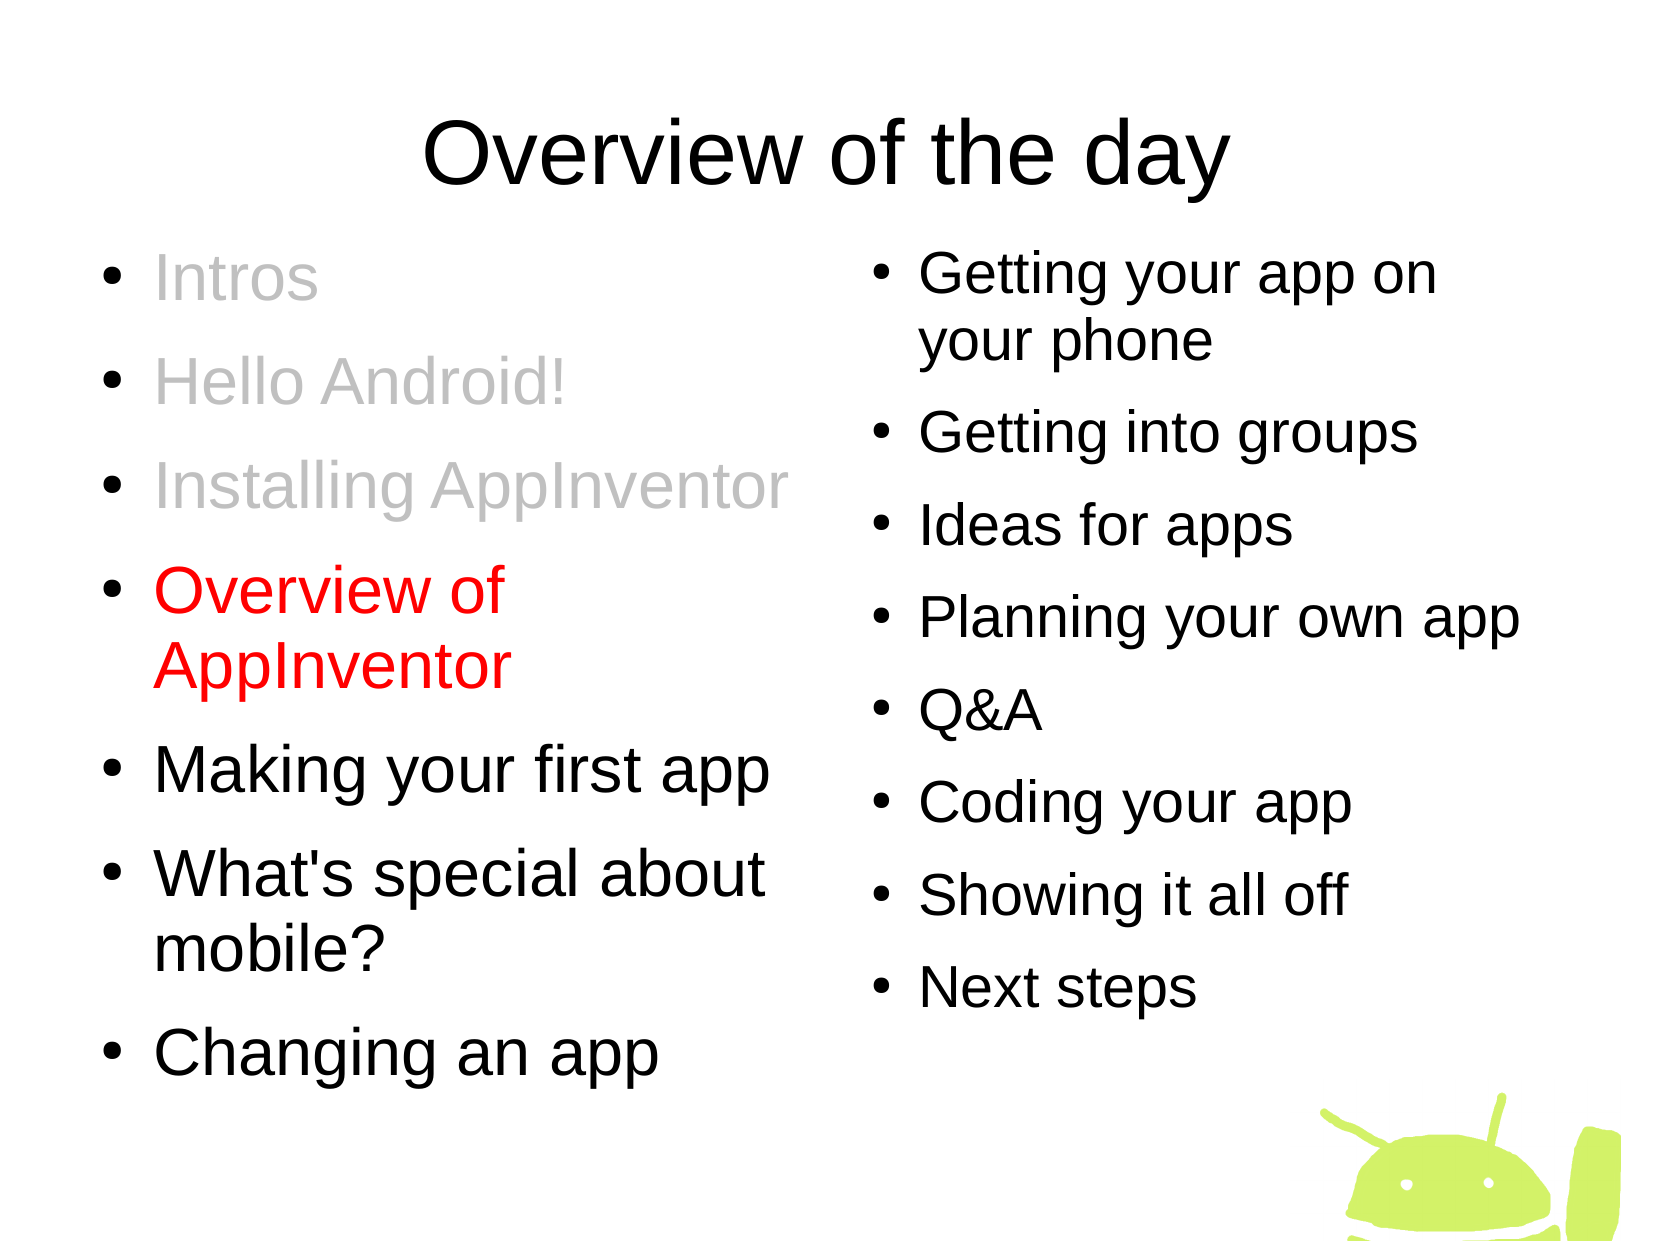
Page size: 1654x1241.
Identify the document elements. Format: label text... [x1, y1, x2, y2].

picture [1290, 1079, 1621, 1241]
list Getting your app on your phone Getting into groups Ideas for apps Planning your own app Q&A Coding your app Showing it all off Next steps [855, 240, 1566, 1025]
list Intros Hello Android! Installing AppInventor Overview of AppInventor Making your first app What's special about mobile? Changing an app [82, 240, 793, 1126]
title Overview of the day [82, 49, 1571, 257]
